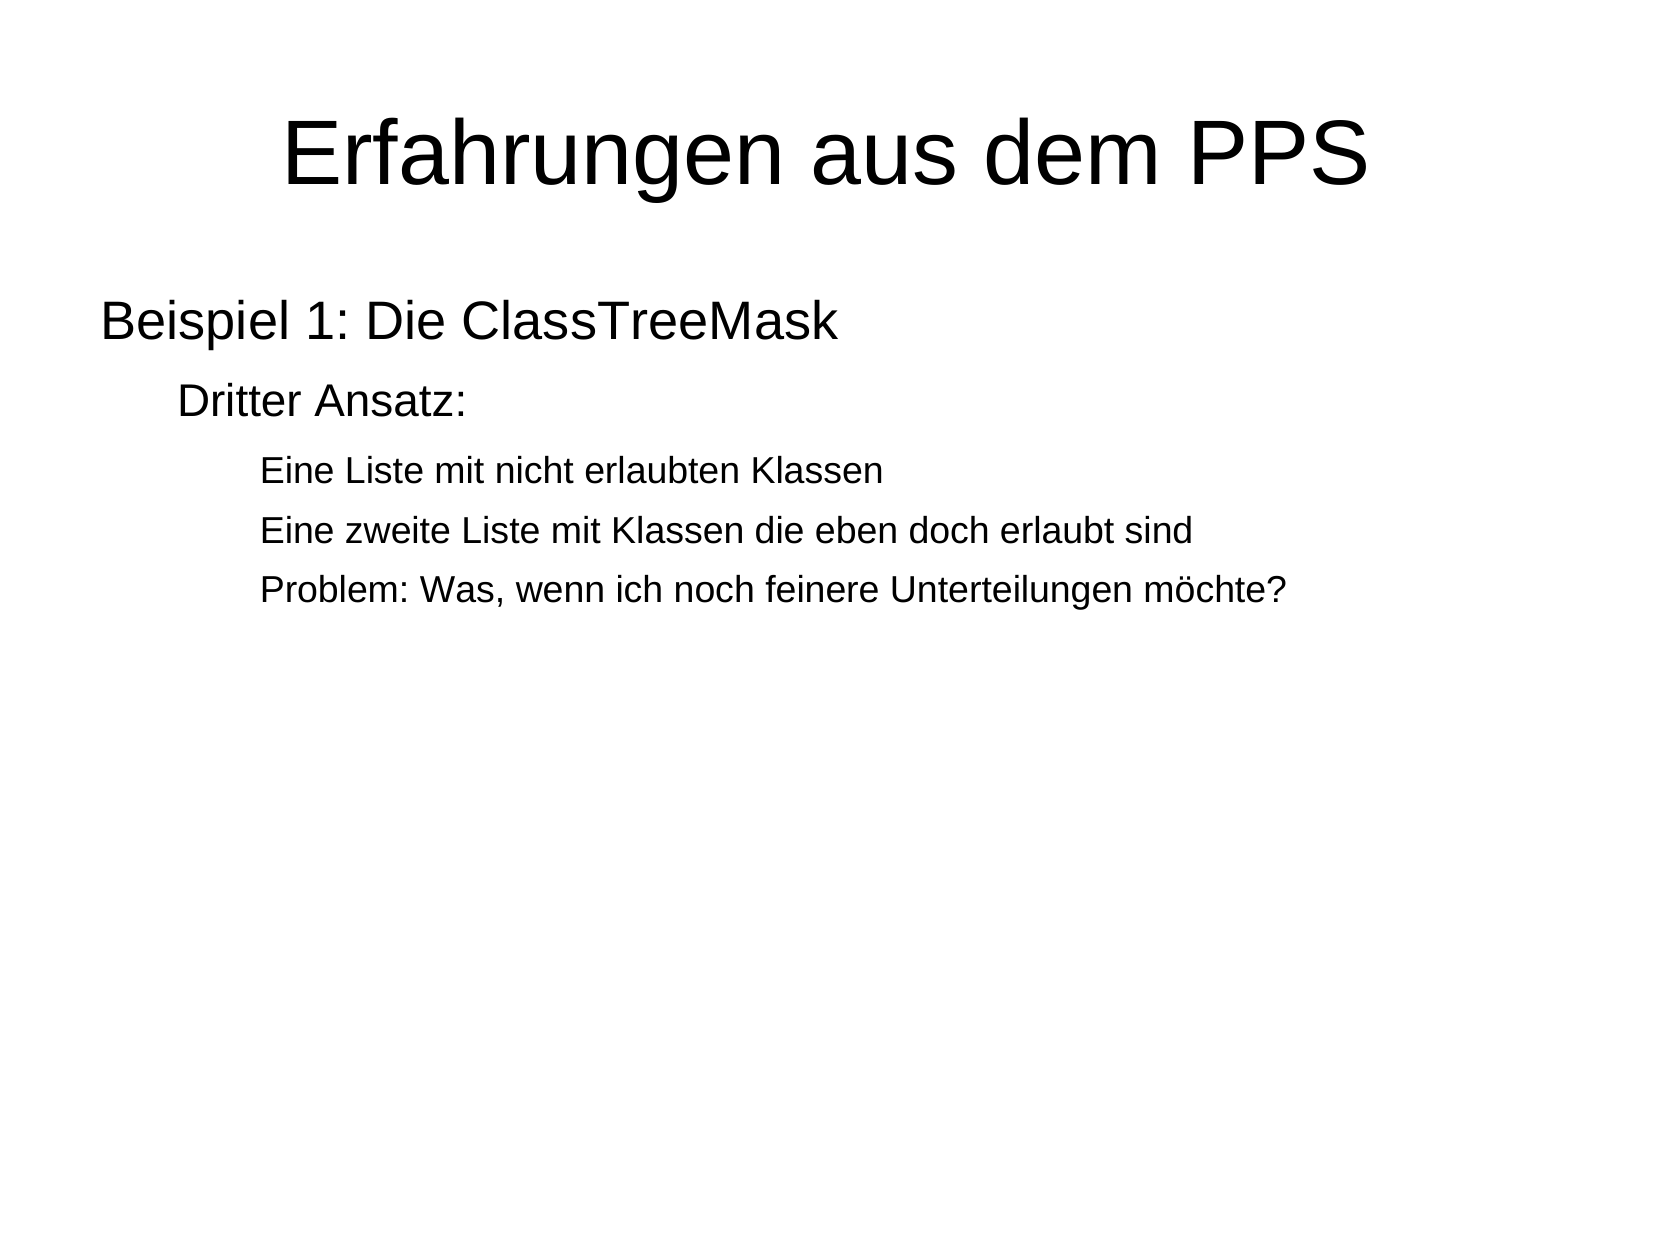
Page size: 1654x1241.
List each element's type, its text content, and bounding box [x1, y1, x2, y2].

title Erfahrungen aus dem PPS [82, 56, 1571, 250]
list Beispiel 1: Die ClassTreeMask Dritter Ansatz: Eine Liste mit nicht erlaubten Klassen Eine zweite Liste mit Klassen die eben doch erlaubt sind Problem: Was, wenn ich noch feinere Unterteilungen möchte? [82, 290, 1571, 1094]
